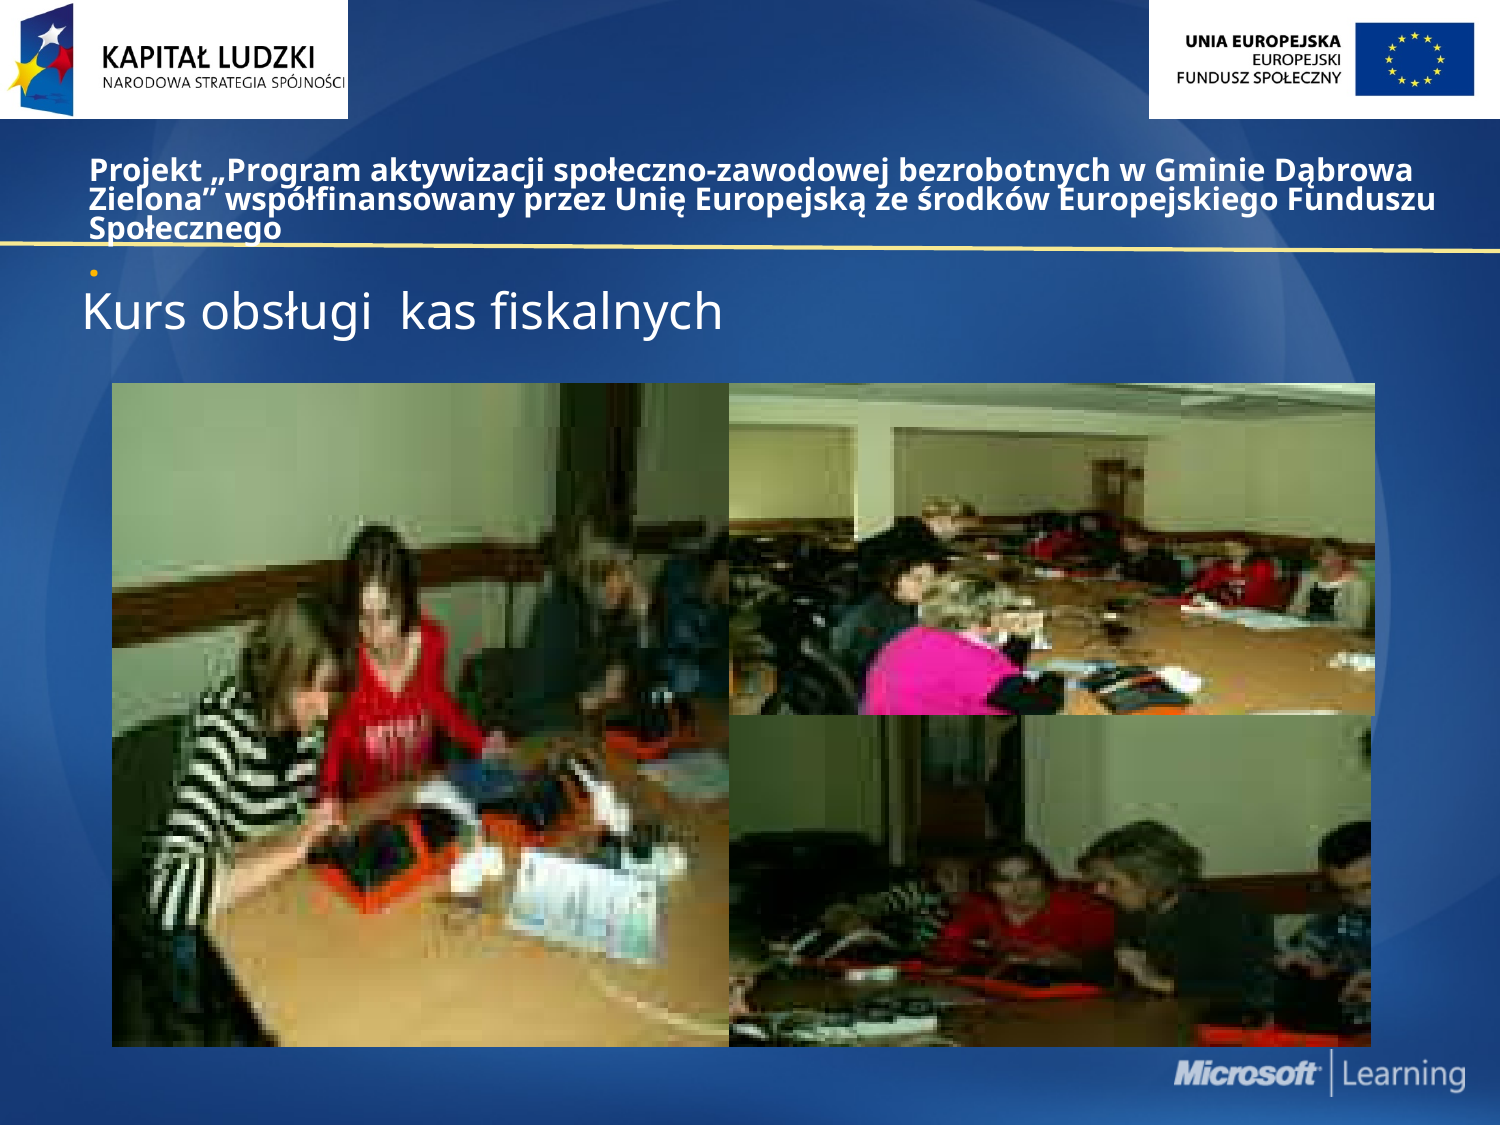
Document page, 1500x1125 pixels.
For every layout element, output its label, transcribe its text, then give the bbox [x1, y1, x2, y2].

picture [112, 383, 1375, 1047]
picture [1149, 0, 1500, 119]
text_box Kurs obsługi kas fiskalnych [29, 222, 1375, 400]
picture [0, 0, 348, 119]
text_box Projekt „Program aktywizacji społeczno-zawodowej bezrobotnych w Gminie Dąbrowa Zielona” współfinansowany przez Unię Europejską ze środków Europejskiego Funduszu Społecznego . [89, 147, 1494, 296]
